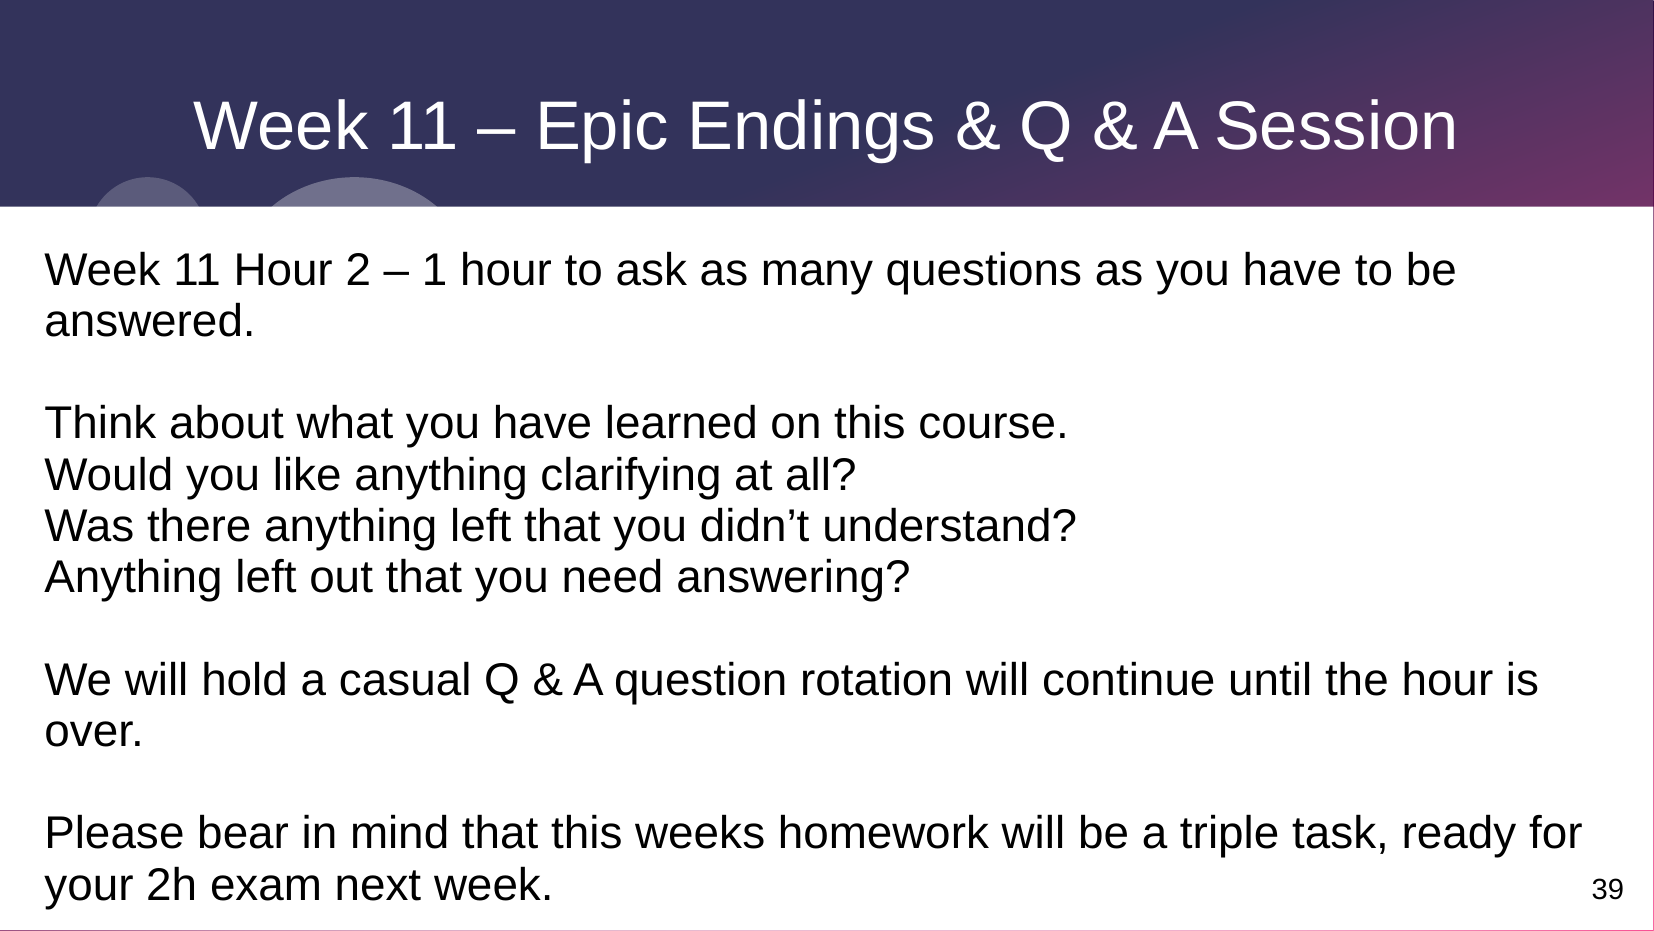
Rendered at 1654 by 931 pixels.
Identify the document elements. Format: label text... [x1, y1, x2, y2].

text_box Week 11 Hour 2 – 1 hour to ask as many questions as you have to be answered. Think about what you have learned on this course. Would you like anything clarifying at all? Was there anything left that you didn’t understand? Anything left out that you need answering? We will hold a casual Q & A question rotation will continue until the hour is over. Please bear in mind that this weeks homework will be a triple task, ready for your 2h exam next week. [29, 236, 1625, 916]
title Week 11 – Epic Endings & Q & A Session [29, 44, 1625, 207]
